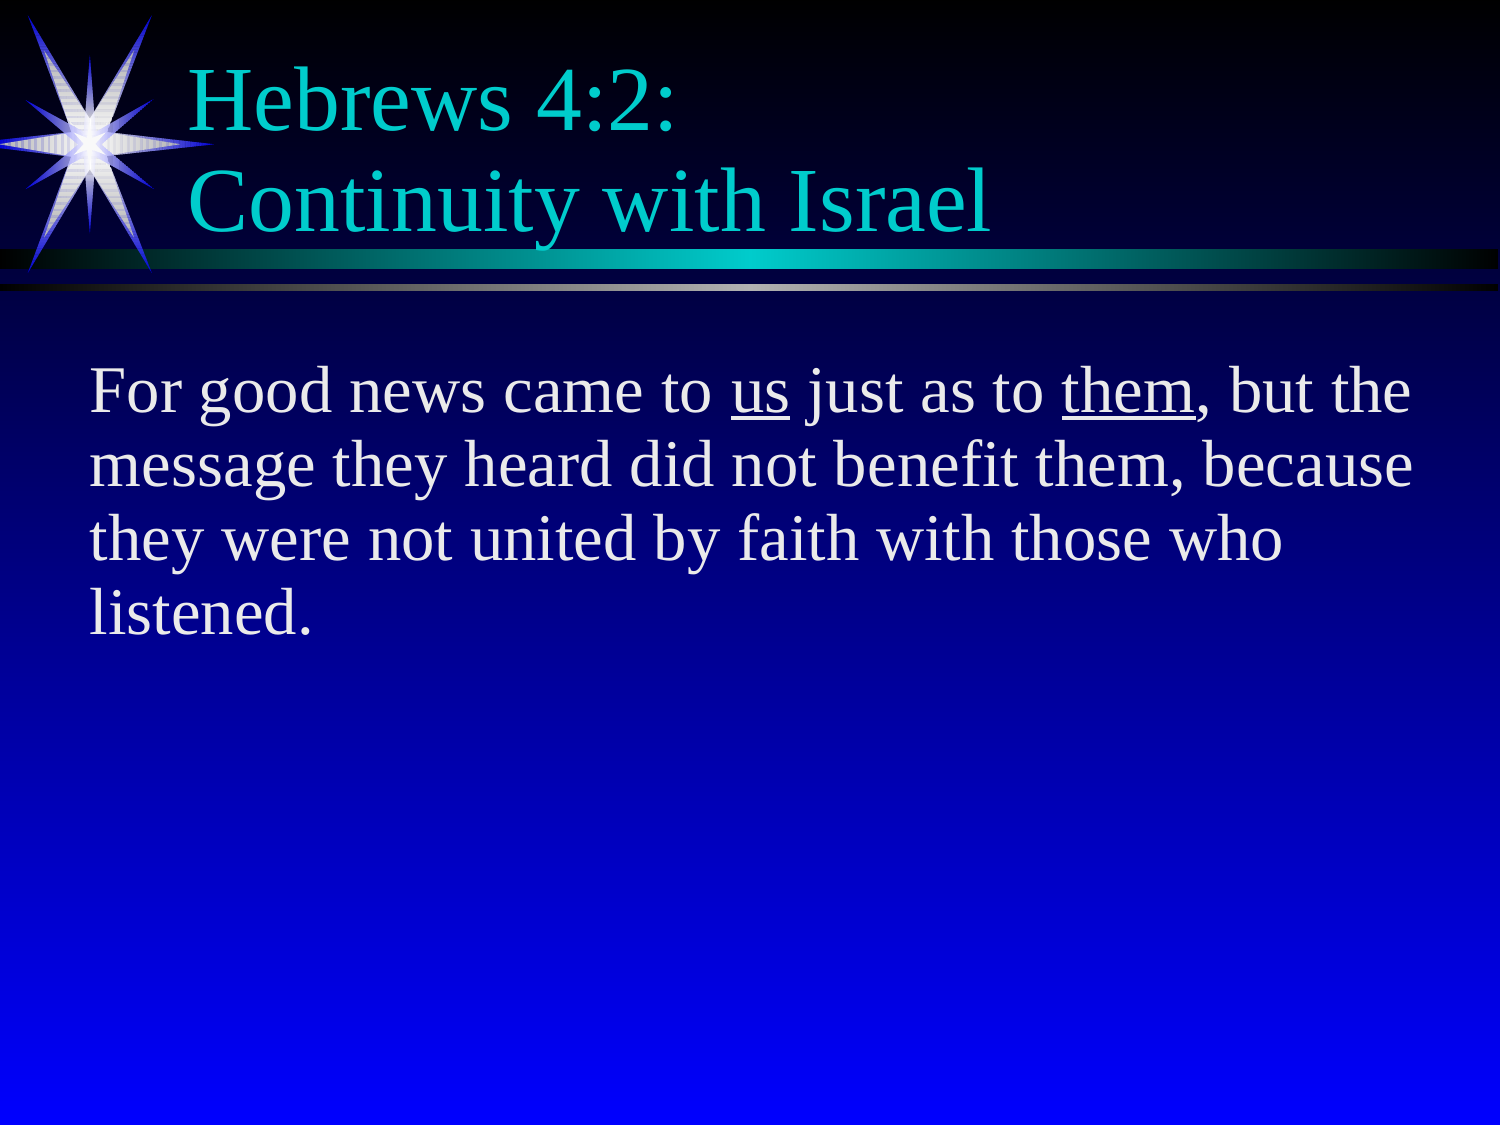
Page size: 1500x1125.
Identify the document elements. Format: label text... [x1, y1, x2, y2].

text_box For good news came to us just as to them, but the message they heard did not benefit them, because they were not united by faith with those who listened. [75, 345, 1463, 964]
title Hebrews 4:2: Continuity with Israel [187, 47, 1463, 253]
